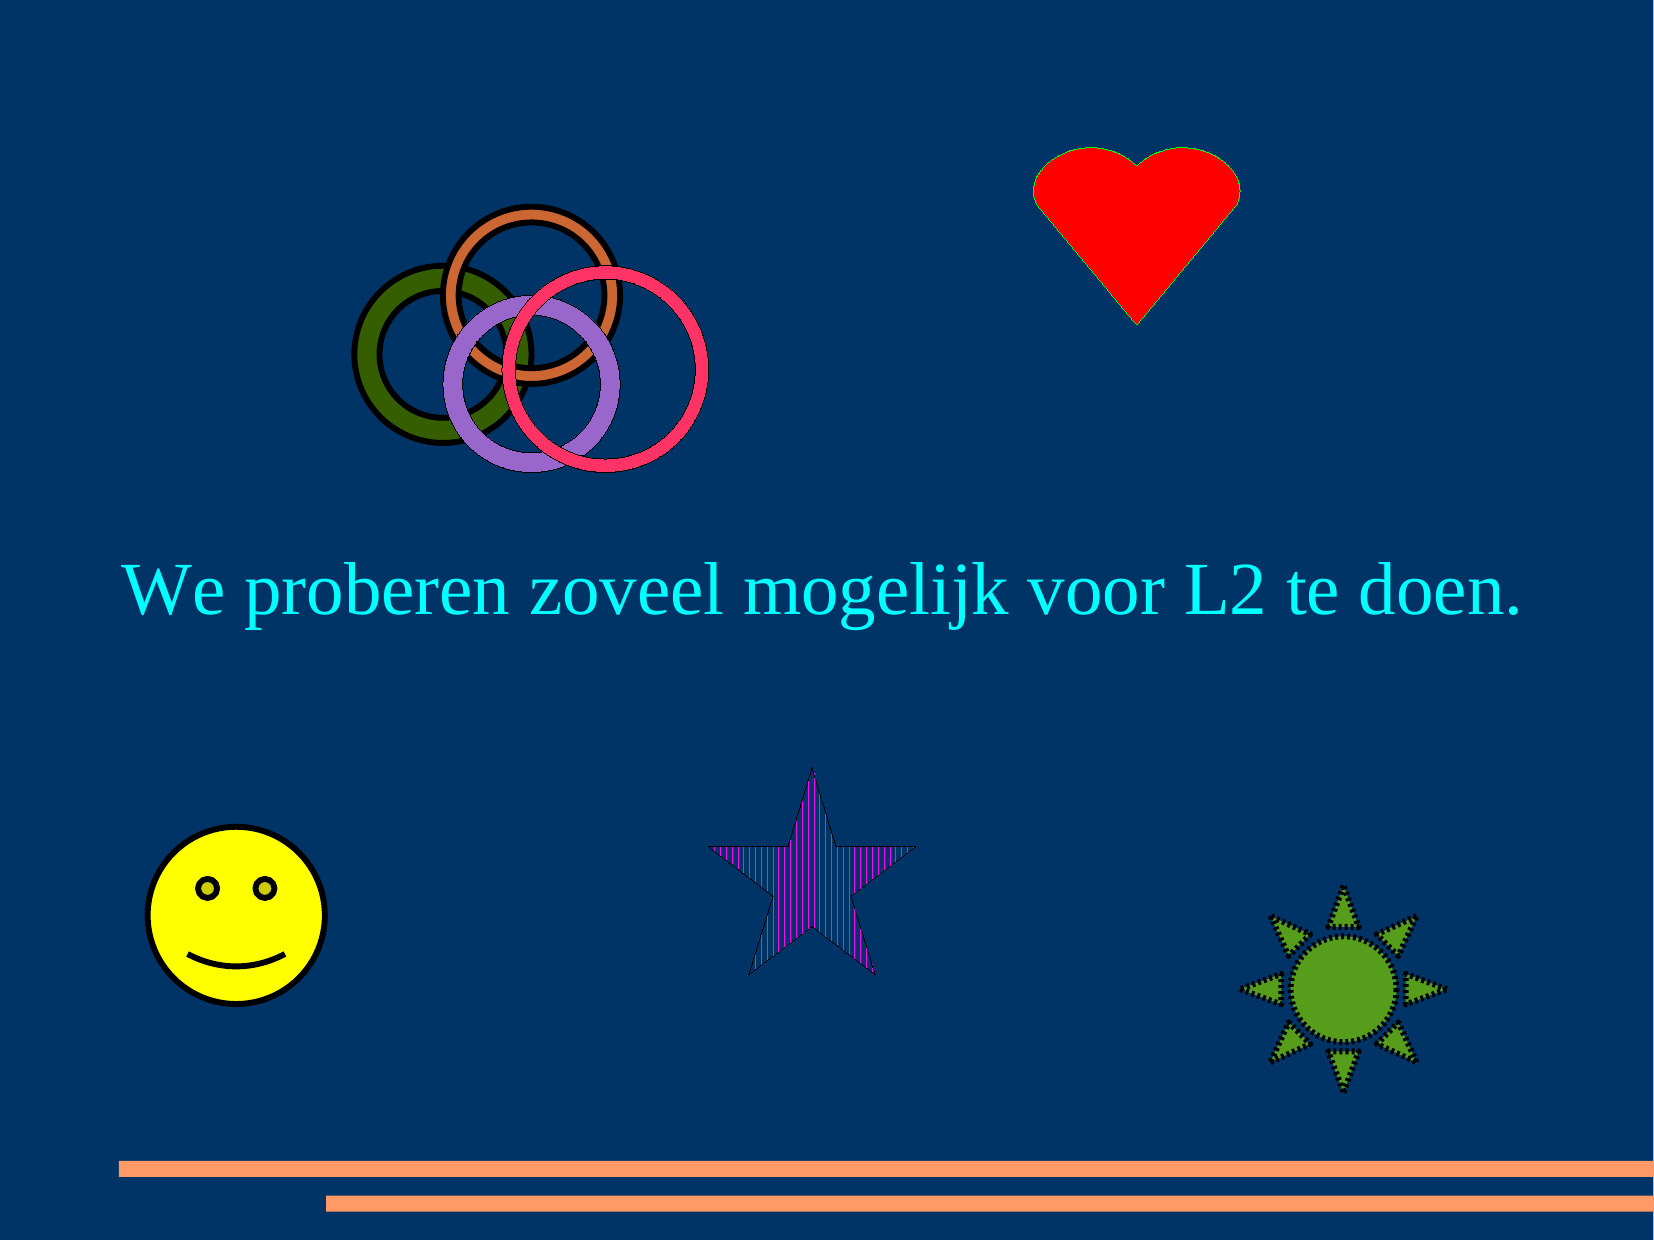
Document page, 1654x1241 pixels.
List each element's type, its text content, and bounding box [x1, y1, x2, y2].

text_box [1270, 916, 1311, 956]
text_box [1376, 1022, 1417, 1063]
text_box [1240, 973, 1282, 1005]
text_box [354, 206, 709, 473]
text_box [708, 767, 916, 975]
text_box [1405, 973, 1447, 1005]
text_box [1270, 1022, 1311, 1063]
text_box [147, 826, 325, 1004]
subtitle We proberen zoveel mogelijk voor L2 te doen. [121, 46, 1534, 1132]
text_box [1376, 916, 1417, 956]
text_box [1290, 936, 1397, 1043]
text_box [1328, 885, 1359, 927]
text_box [1328, 1051, 1359, 1093]
text_box [1033, 147, 1241, 325]
